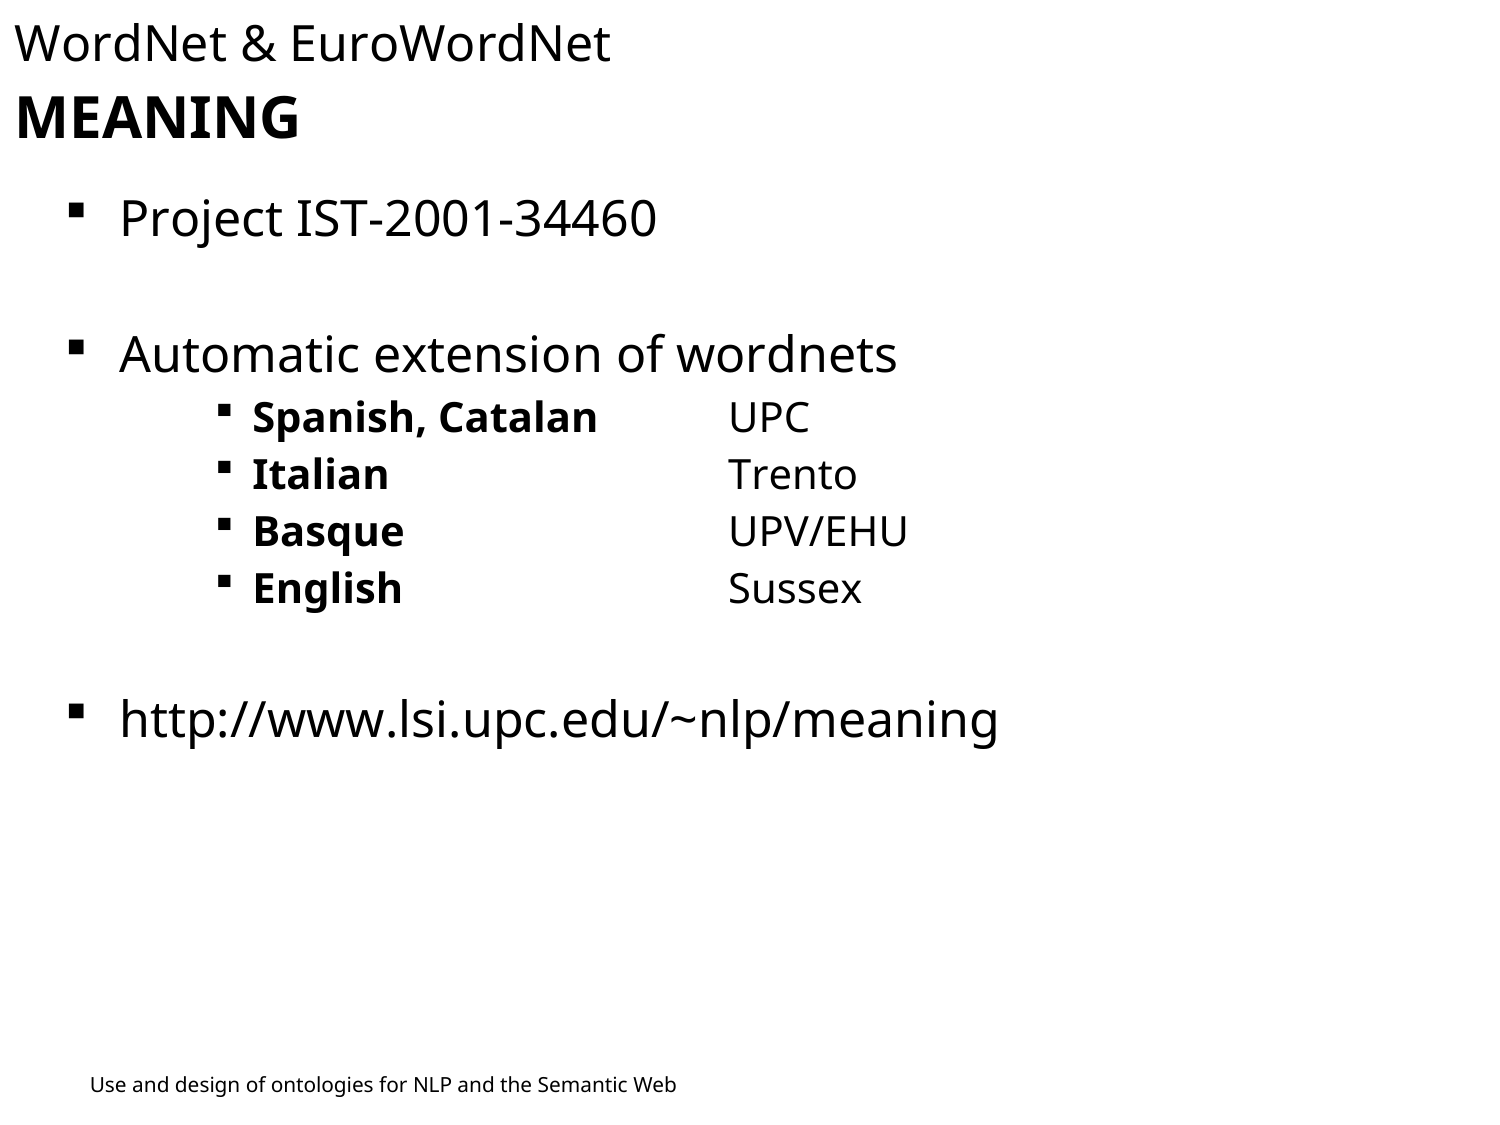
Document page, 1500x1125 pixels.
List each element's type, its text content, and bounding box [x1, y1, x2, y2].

text_box WordNet & EuroWordNet MEANING [0, 0, 1276, 138]
list Project IST-2001-34460 Automatic extension of wordnets Spanish, Catalan UPC Italian Trento Basque UPV/EHU English Sussex http://www.lsi.upc.edu/~nlp/meaning [50, 174, 1463, 1026]
